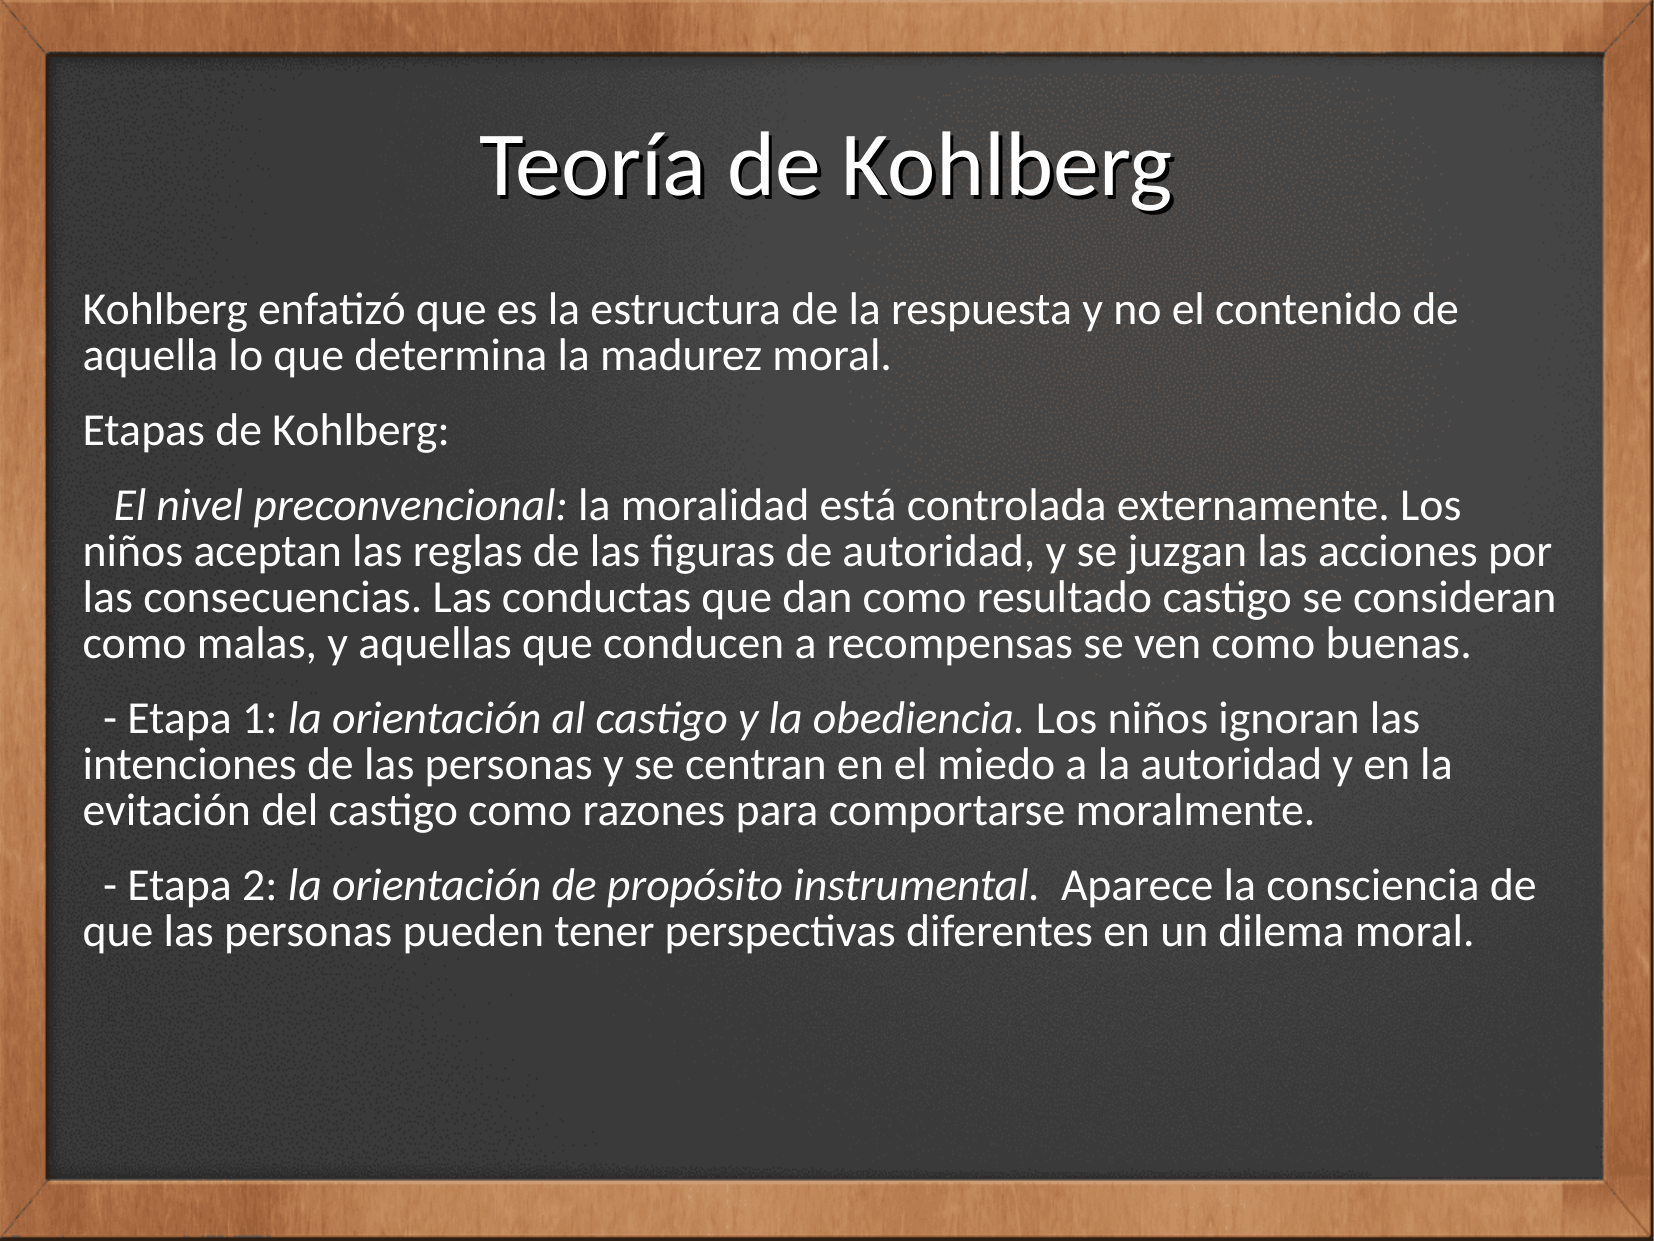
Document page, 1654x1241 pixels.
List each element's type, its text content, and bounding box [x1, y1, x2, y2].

title Teoría de Kohlberg [82, 88, 1571, 257]
picture [0, 0, 1654, 1241]
list Kohlberg enfatizó que es la estructura de la respuesta y no el contenido de aquella lo que determina la madurez moral. Etapas de Kohlberg: El nivel preconvencional: la moralidad está controlada externamente. Los niños aceptan las reglas de las figuras de autoridad, y se juzgan las acciones por las consecuencias. Las conductas que dan como resultado castigo se consideran como malas, y aquellas que conducen a recompensas se ven como buenas. - Etapa 1: la orientación al castigo y la obediencia. Los niños ignoran las intenciones de las personas y se centran en el miedo a la autoridad y en la evitación del castigo como razones para comportarse moralmente. - Etapa 2: la orientación de propósito instrumental. Aparece la consciencia de que las personas pueden tener perspectivas diferentes en un dilema moral. [82, 290, 1571, 1109]
